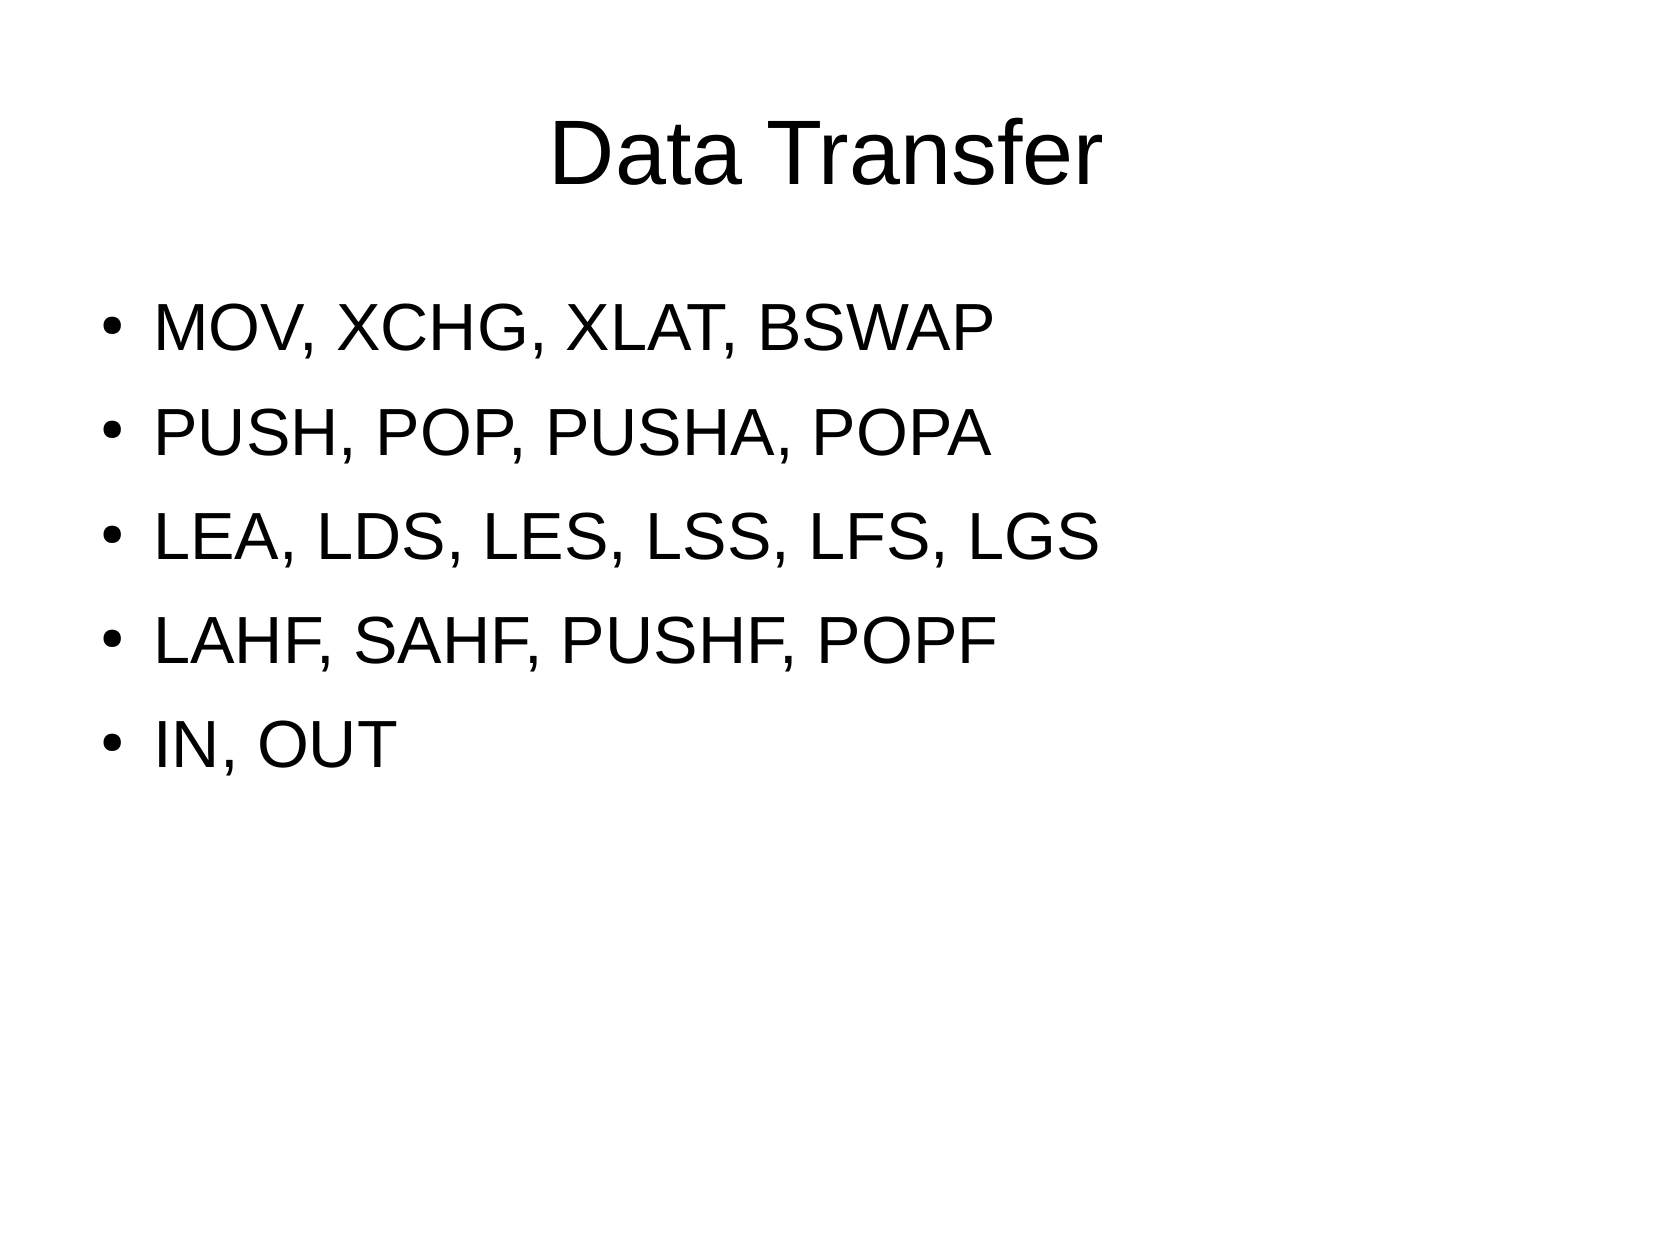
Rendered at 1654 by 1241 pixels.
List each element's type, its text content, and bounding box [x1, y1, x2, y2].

title Data Transfer [82, 56, 1571, 250]
list MOV, XCHG, XLAT, BSWAP PUSH, POP, PUSHA, POPA LEA, LDS, LES, LSS, LFS, LGS LAHF, SAHF, PUSHF, POPF IN, OUT [82, 290, 1571, 1094]
